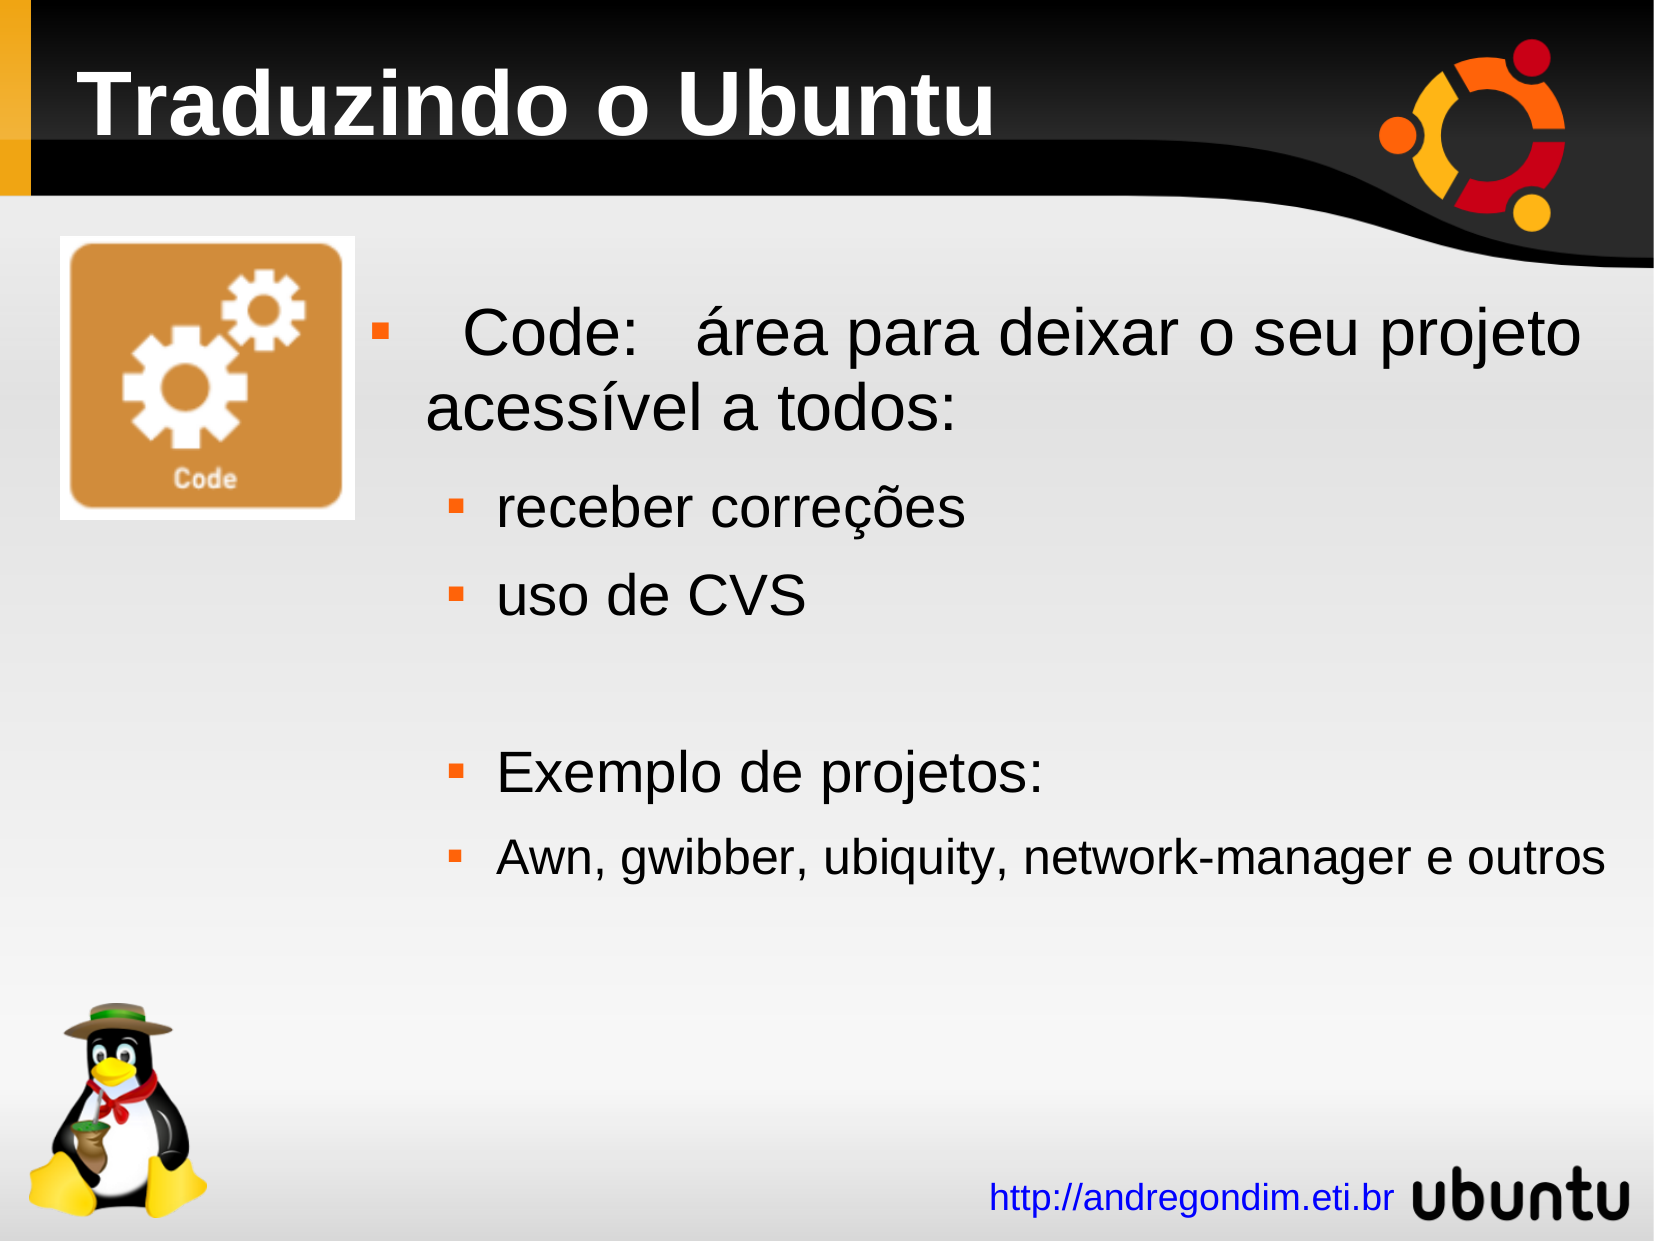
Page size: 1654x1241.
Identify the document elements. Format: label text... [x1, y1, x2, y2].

picture [0, 0, 1654, 1241]
list Code: área para deixar o seu projeto acessível a todos: receber correções uso de CVS Exemplo de projetos: Awn, gwibber, ubiquity, network-manager e outros [354, 295, 1654, 1045]
title Traduzindo o Ubuntu [76, 7, 1565, 200]
